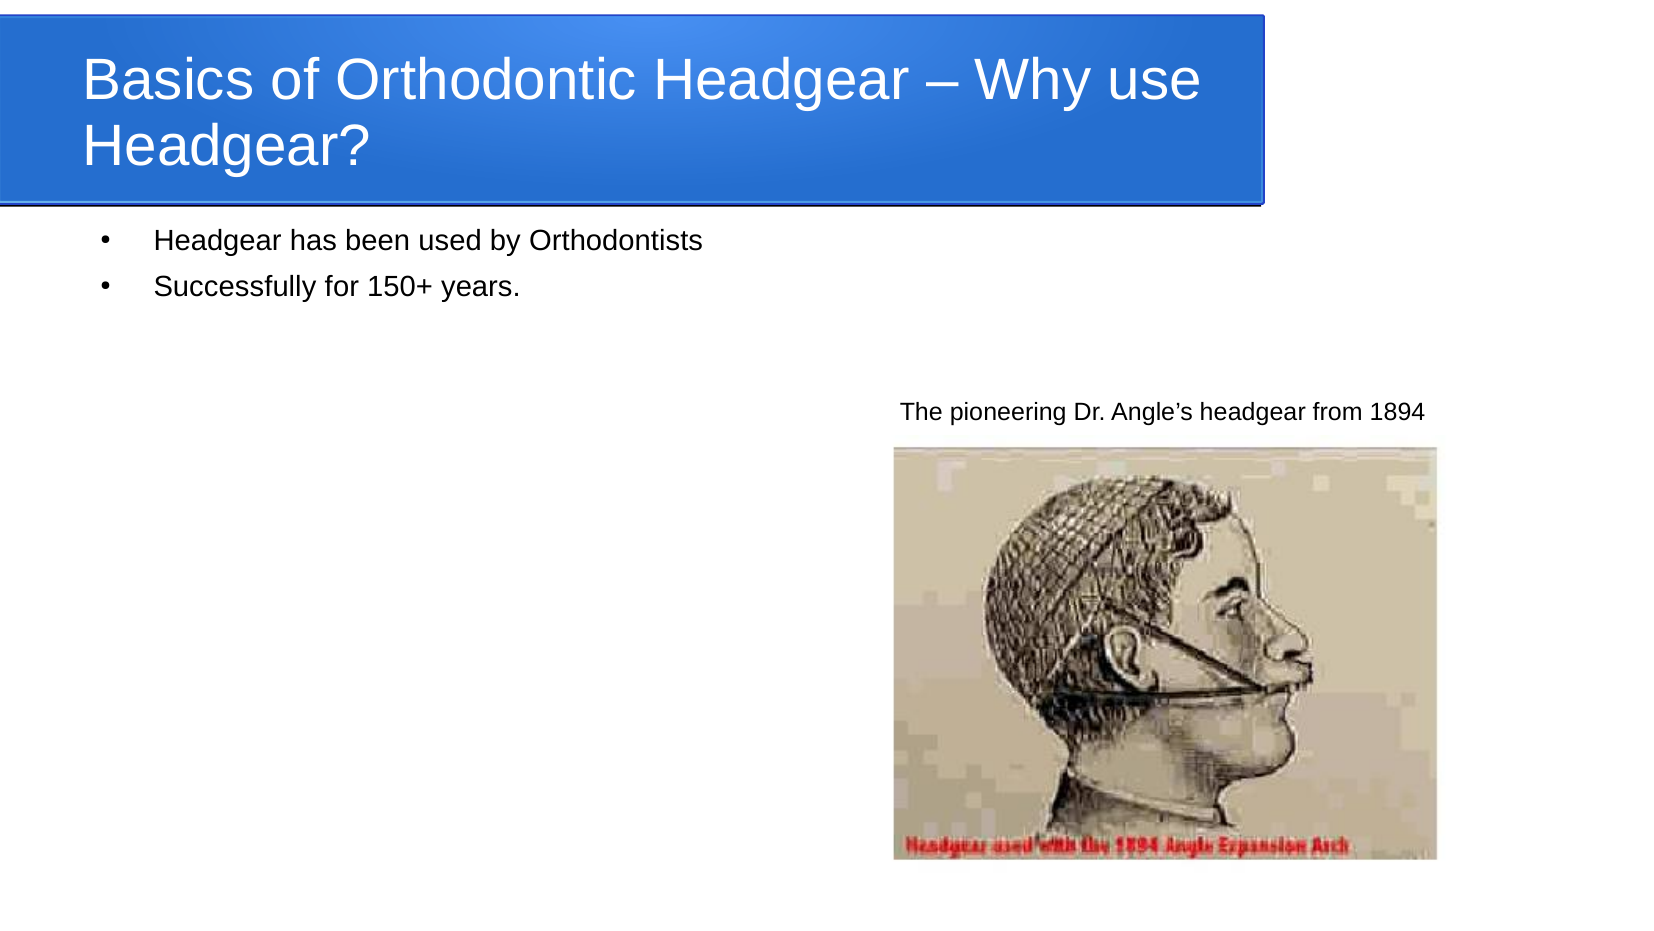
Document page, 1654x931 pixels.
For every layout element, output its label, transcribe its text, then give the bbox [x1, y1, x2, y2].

title Basics of Orthodontic Headgear – Why use Headgear? [82, 35, 1235, 189]
list Headgear has been used by Orthodontists Successfully for 150+ years. [82, 224, 1571, 764]
text_box The pioneering Dr. Angle’s headgear from 1894 [885, 390, 1456, 447]
picture [869, 435, 1456, 886]
